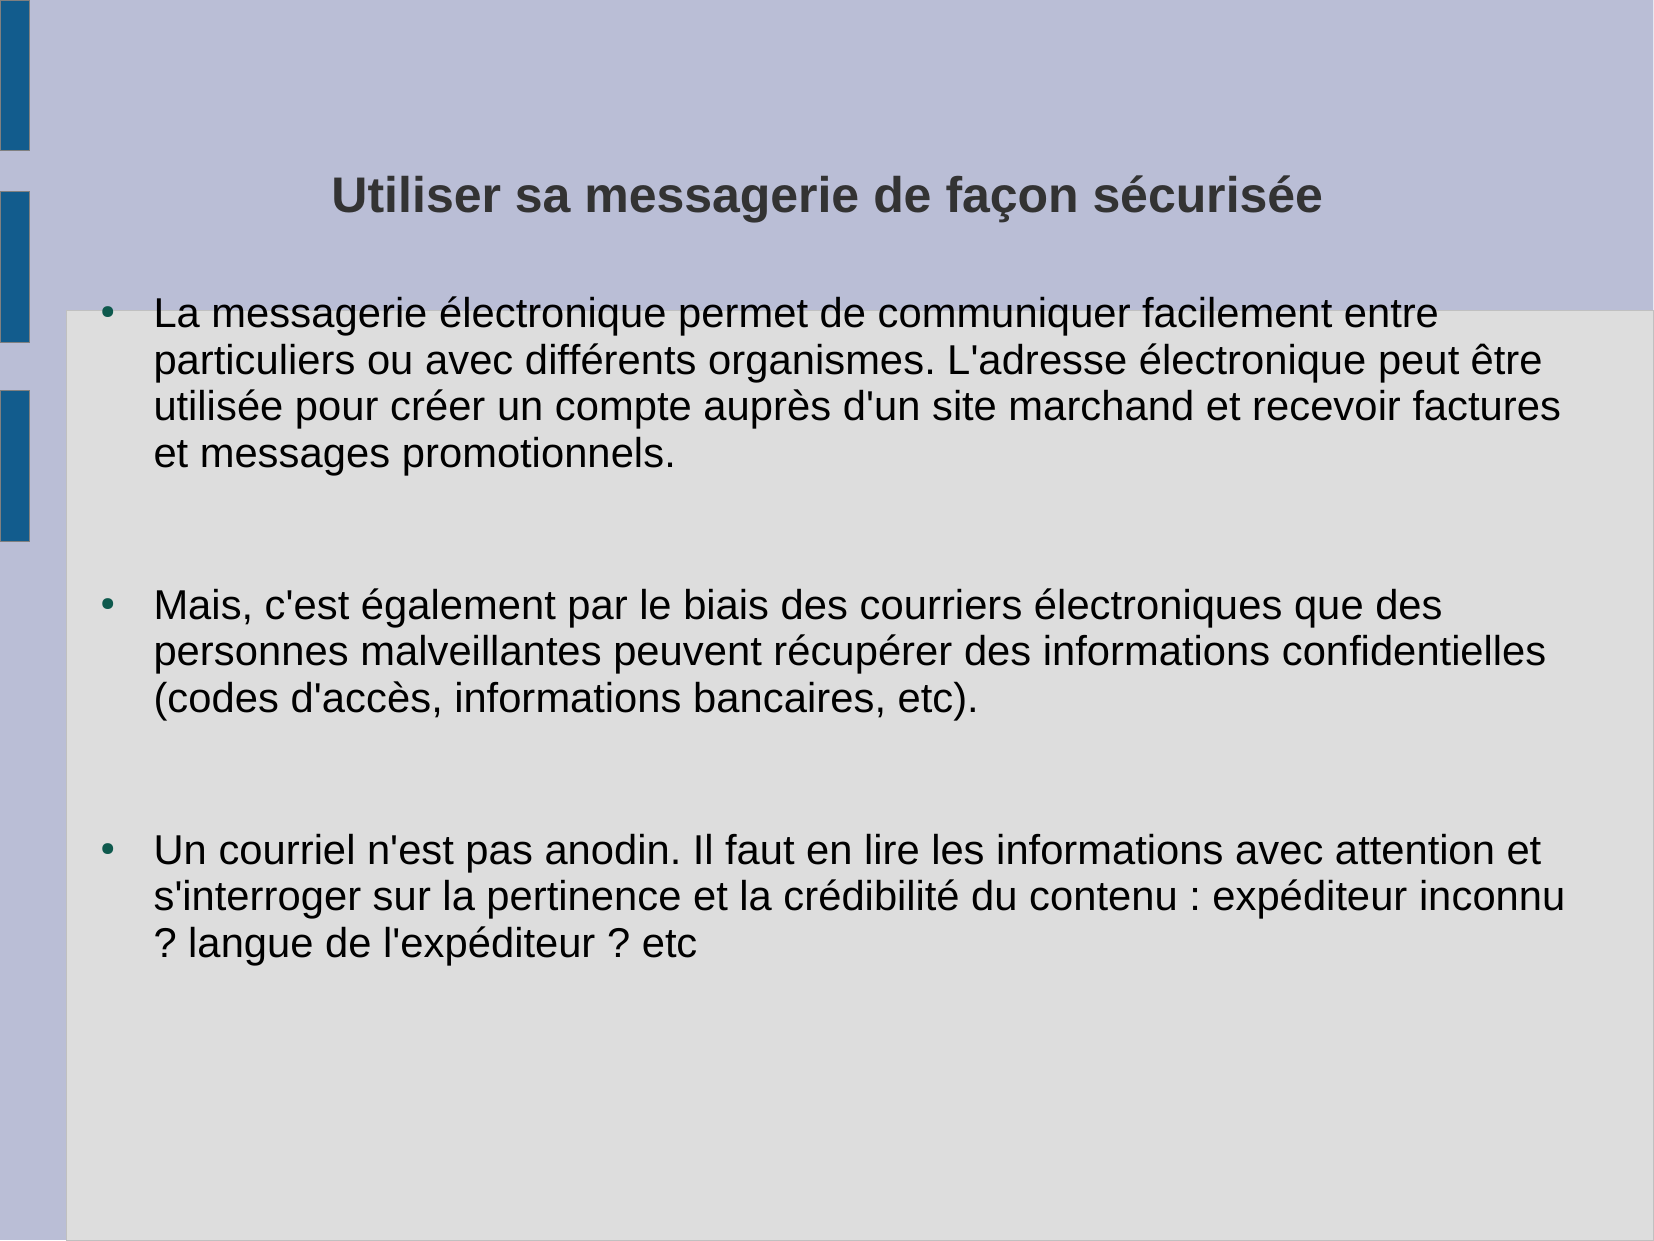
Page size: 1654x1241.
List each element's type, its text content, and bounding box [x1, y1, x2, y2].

list La messagerie électronique permet de communiquer facilement entre particuliers ou avec différents organismes. L'adresse électronique peut être utilisée pour créer un compte auprès d'un site marchand et recevoir factures et messages promotionnels. Mais, c'est également par le biais des courriers électroniques que des personnes malveillantes peuvent récupérer des informations confidentielles (codes d'accès, informations bancaires, etc). Un courriel n'est pas anodin. Il faut en lire les informations avec attention et s'interroger sur la pertinence et la crédibilité du contenu : expéditeur inconnu ? langue de l'expéditeur ? etc [82, 290, 1571, 1109]
title Utiliser sa messagerie de façon sécurisée [121, 91, 1534, 290]
